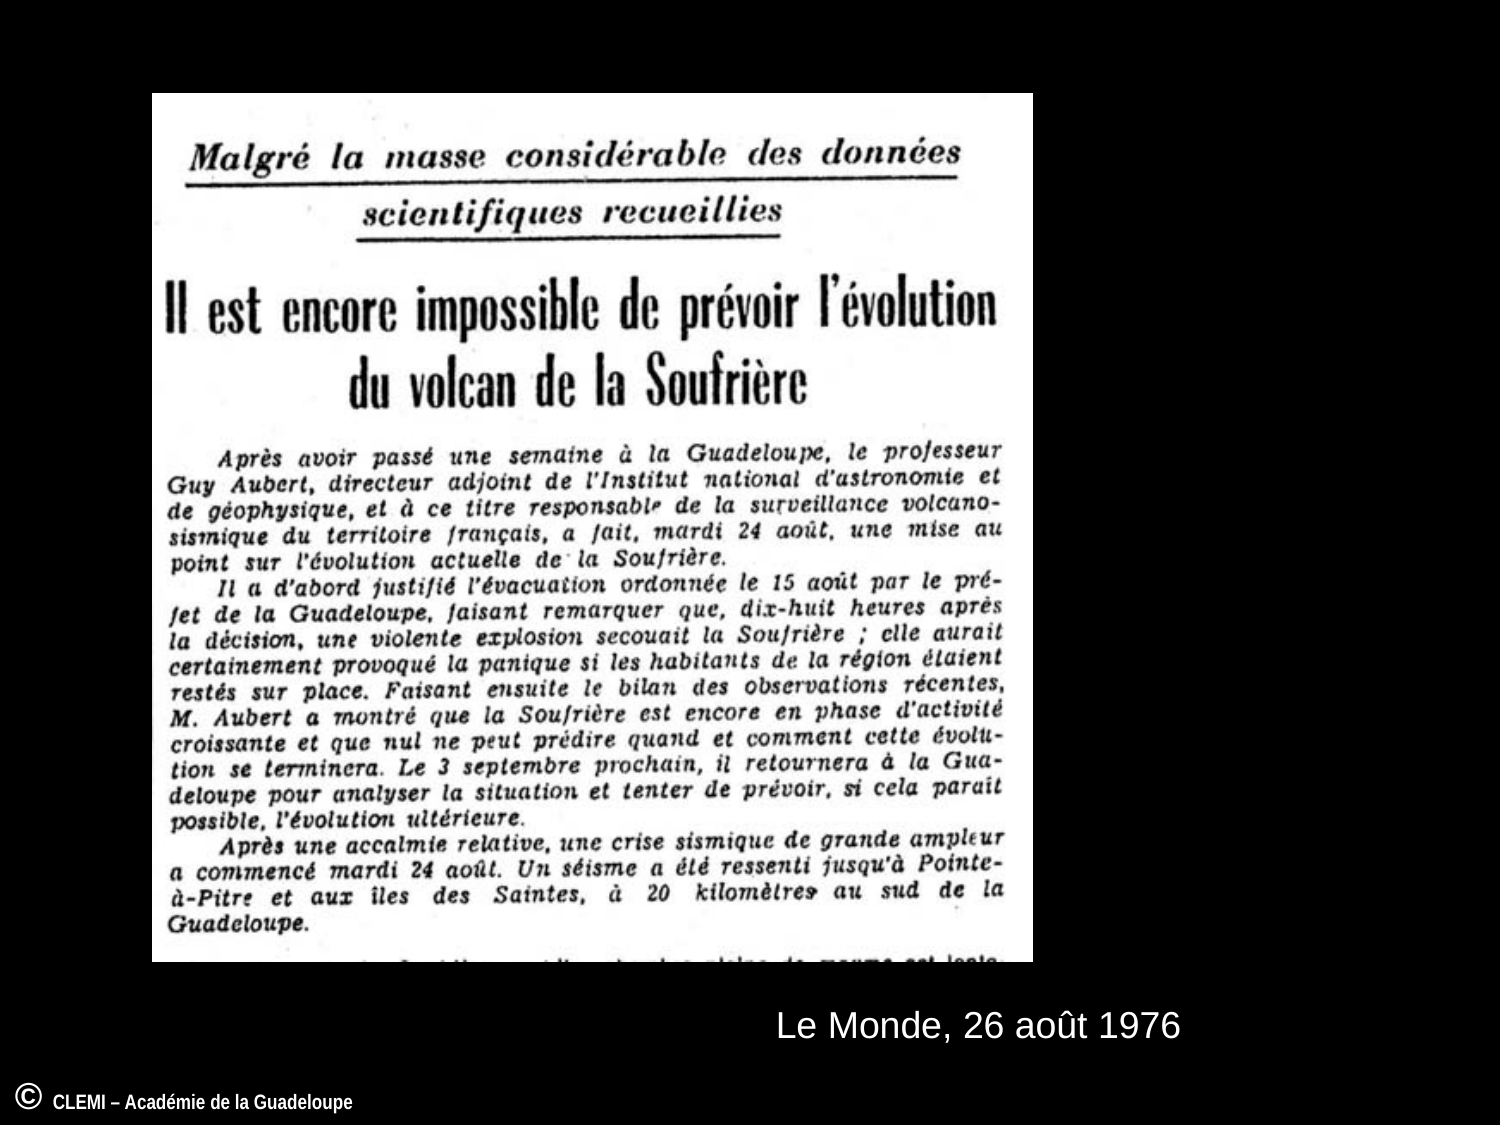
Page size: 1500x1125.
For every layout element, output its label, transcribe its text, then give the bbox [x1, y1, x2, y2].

title Le Monde, 26 août 1976 [574, 984, 1383, 1067]
picture [152, 93, 1033, 963]
text_box © CLEMI – Académie de la Guadeloupe [0, 1067, 575, 1125]
